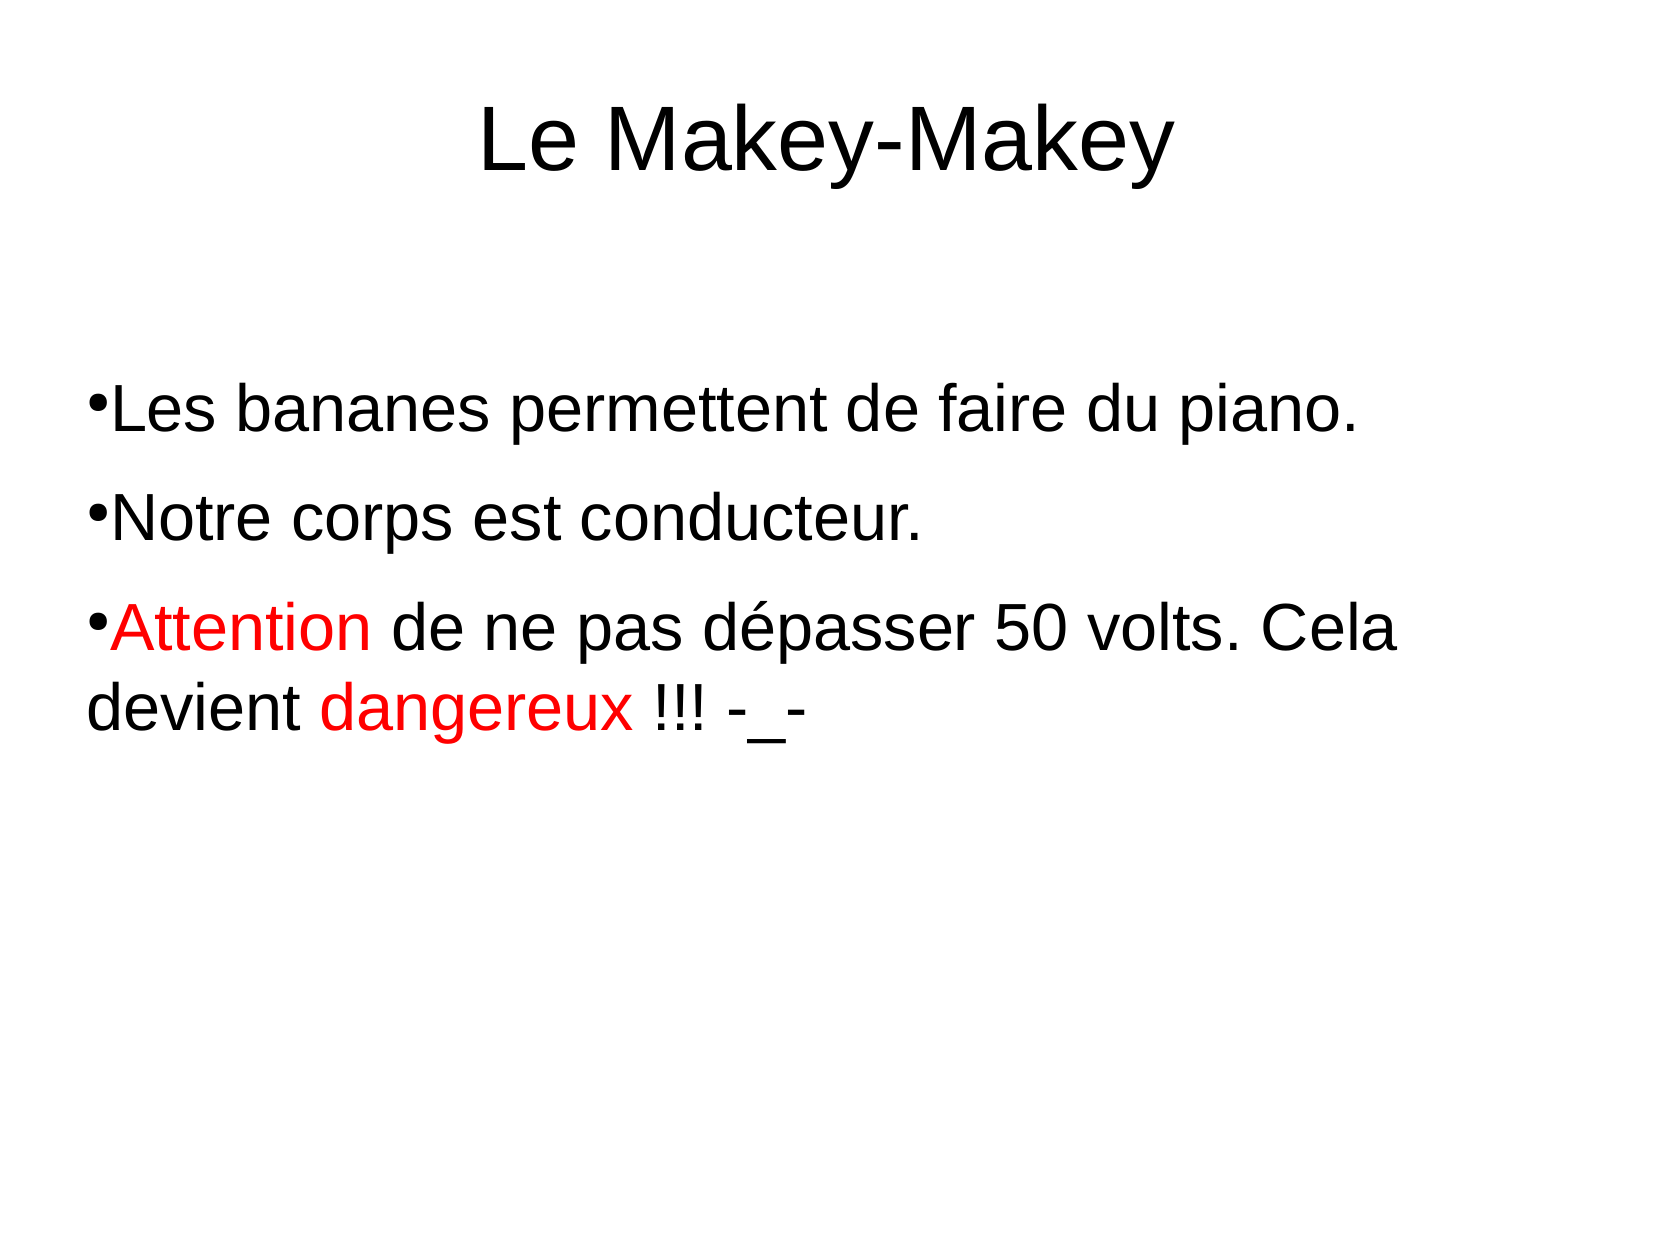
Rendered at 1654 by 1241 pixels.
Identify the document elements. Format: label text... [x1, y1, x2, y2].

list Les bananes permettent de faire du piano. Notre corps est conducteur. Attention de ne pas dépasser 50 volts. Cela devient dangereux !!! -_- [86, 364, 1575, 1184]
title Le Makey-Makey [82, 30, 1571, 238]
